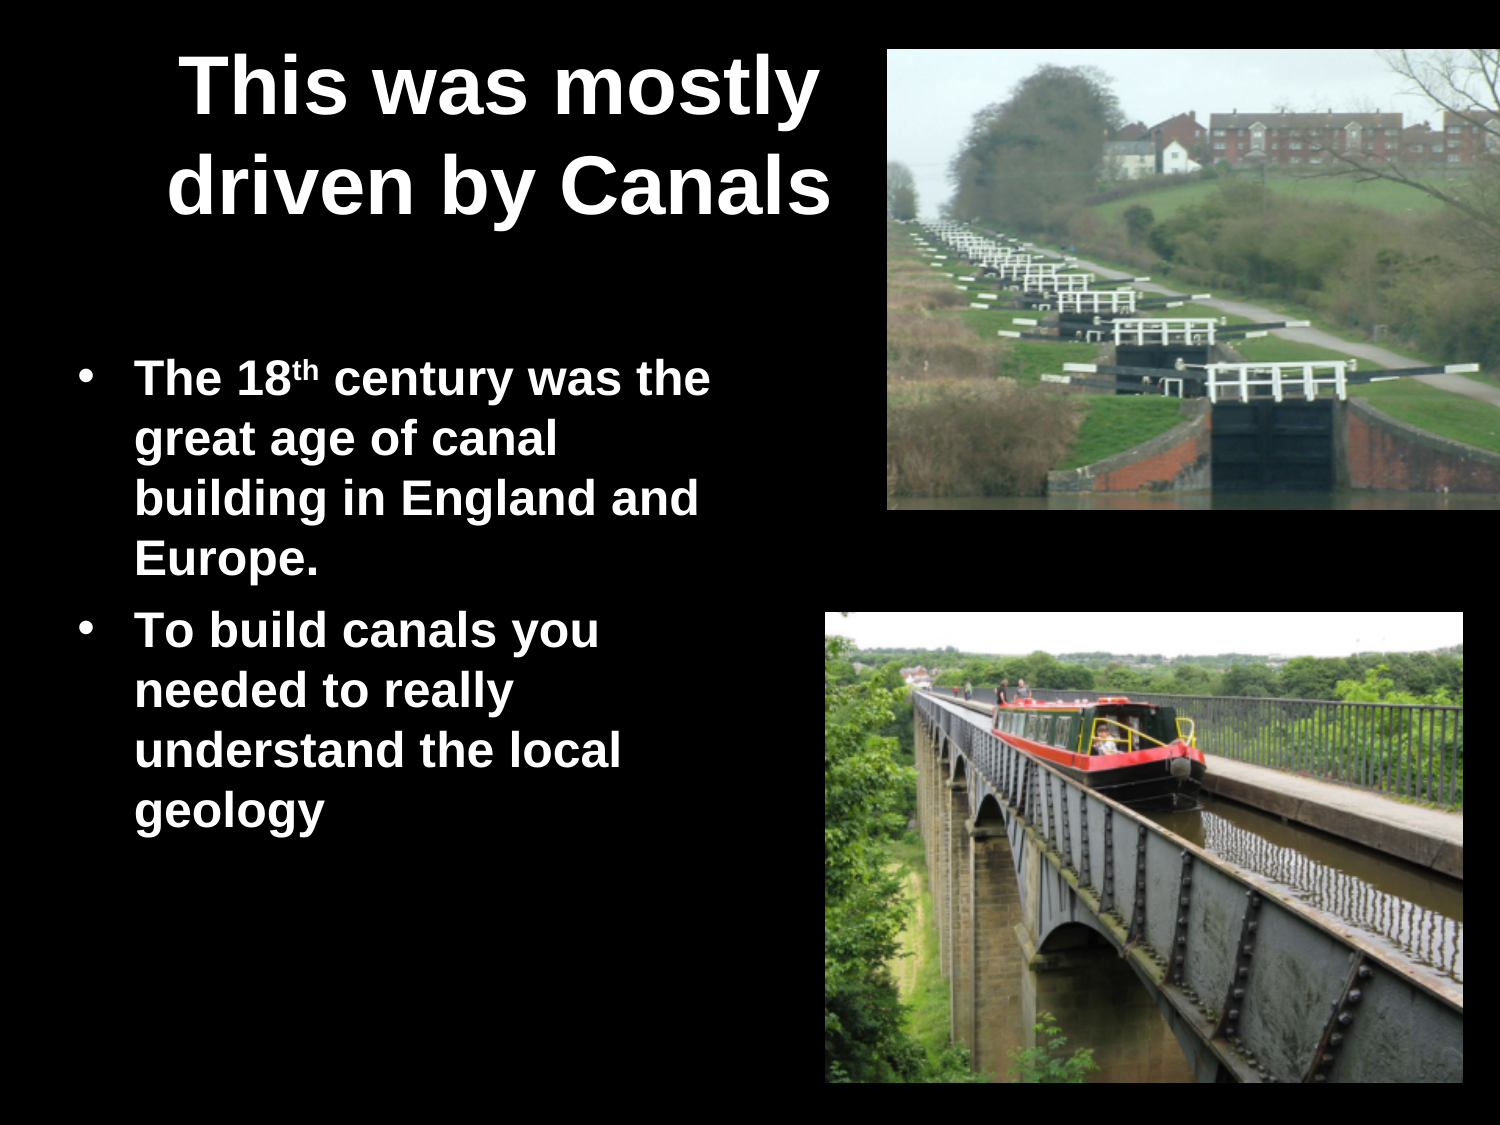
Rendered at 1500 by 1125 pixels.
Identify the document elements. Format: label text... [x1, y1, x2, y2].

text_box The 18th century was the great age of canal building in England and Europe. To build canals you needed to really understand the local geology [62, 337, 751, 988]
picture [825, 612, 1463, 1083]
title This was mostly driven by Canals [62, 23, 938, 239]
picture [887, 49, 1500, 510]
